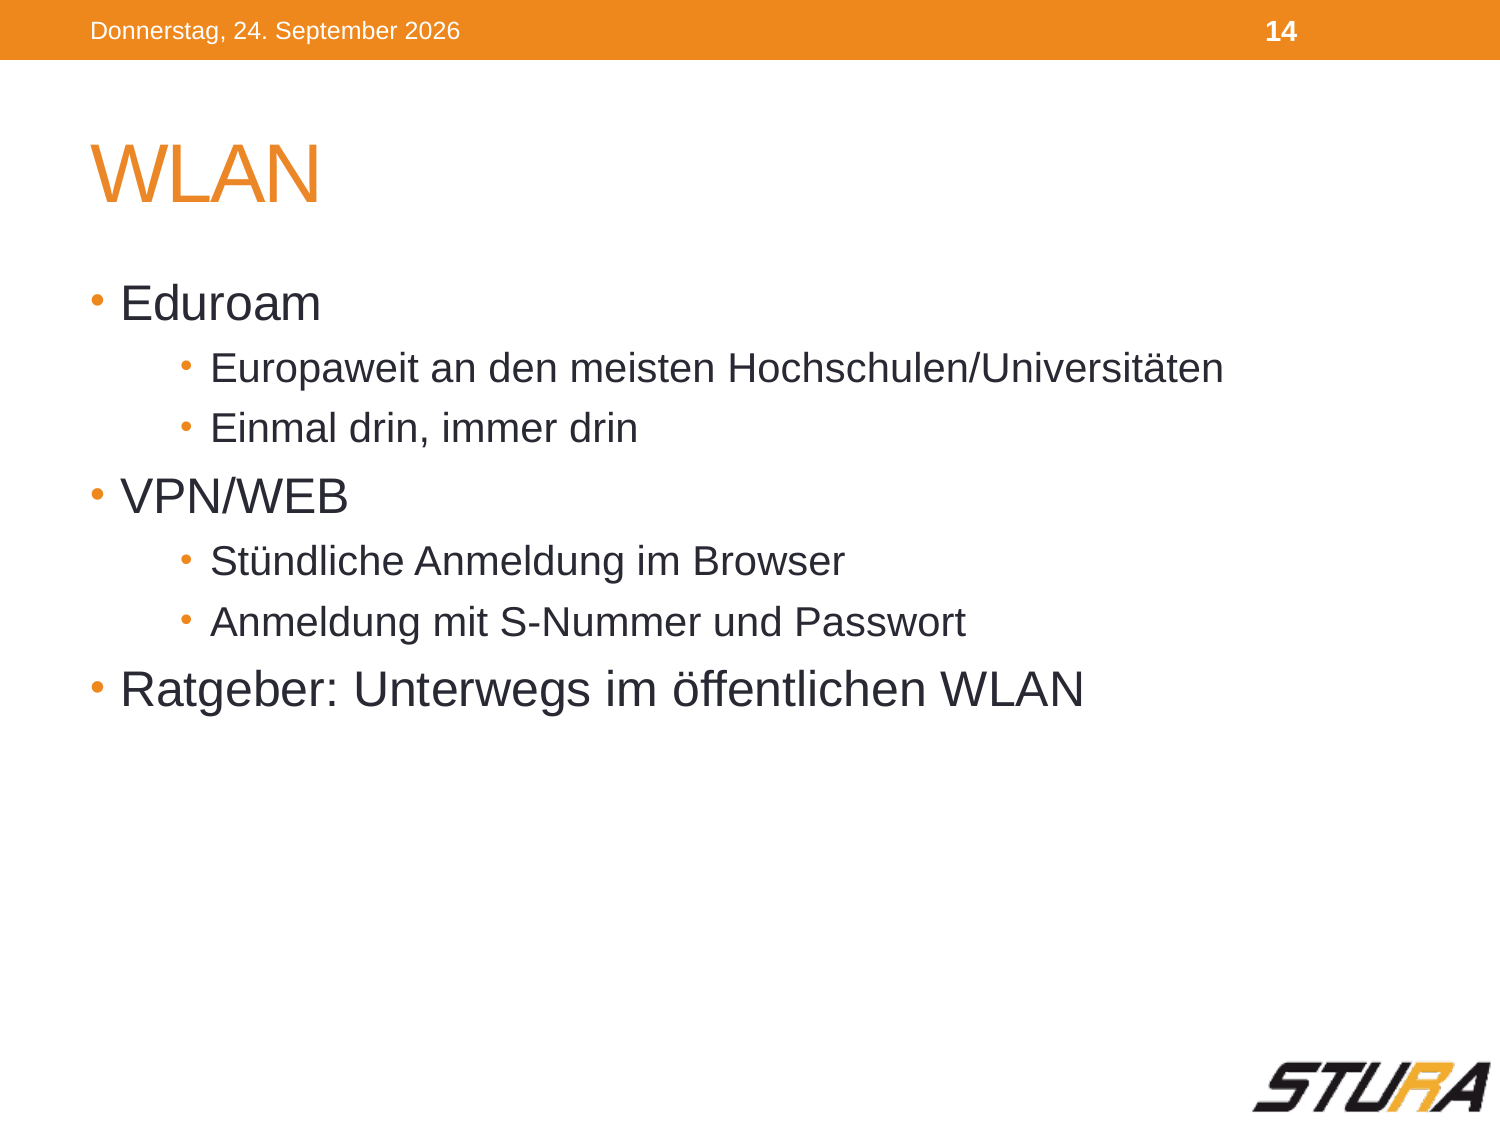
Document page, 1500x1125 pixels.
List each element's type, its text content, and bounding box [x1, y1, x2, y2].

title WLAN [75, 87, 1426, 251]
list Eduroam Europaweit an den meisten Hochschulen/Universitäten Einmal drin, immer drin VPN/WEB Stündliche Anmeldung im Browser Anmeldung mit S-Nummer und Passwort Ratgeber: Unterwegs im öffentlichen WLAN [75, 262, 1426, 801]
text_box ‹Nr.› [1250, 3, 1426, 57]
text_box Mittwoch, 21. September 16 [75, 3, 550, 57]
